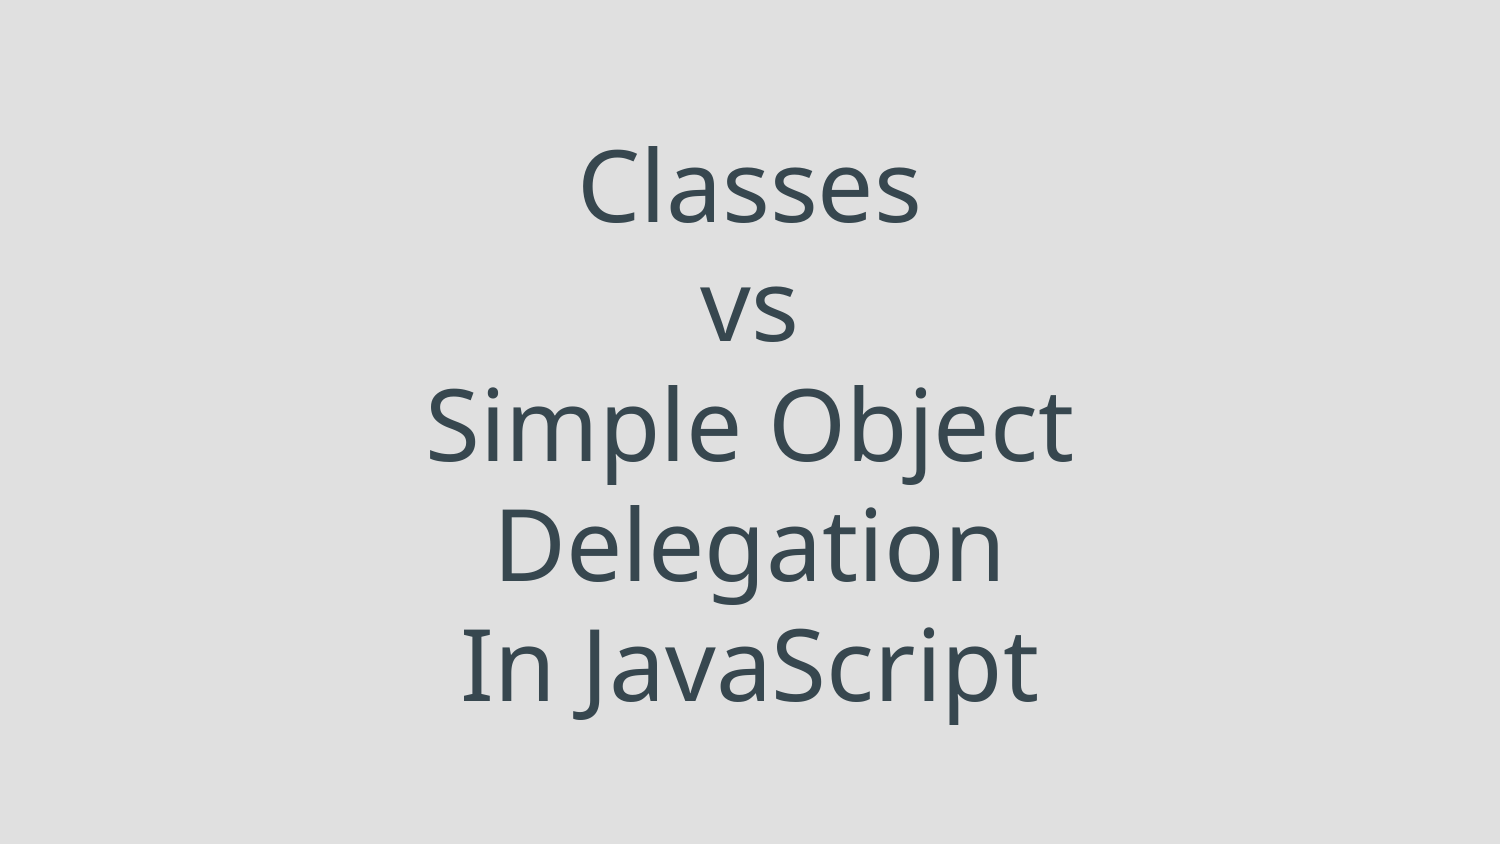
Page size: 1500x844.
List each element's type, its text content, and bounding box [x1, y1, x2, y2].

title Classes vs Simple Object Delegation In JavaScript [239, 86, 1261, 758]
